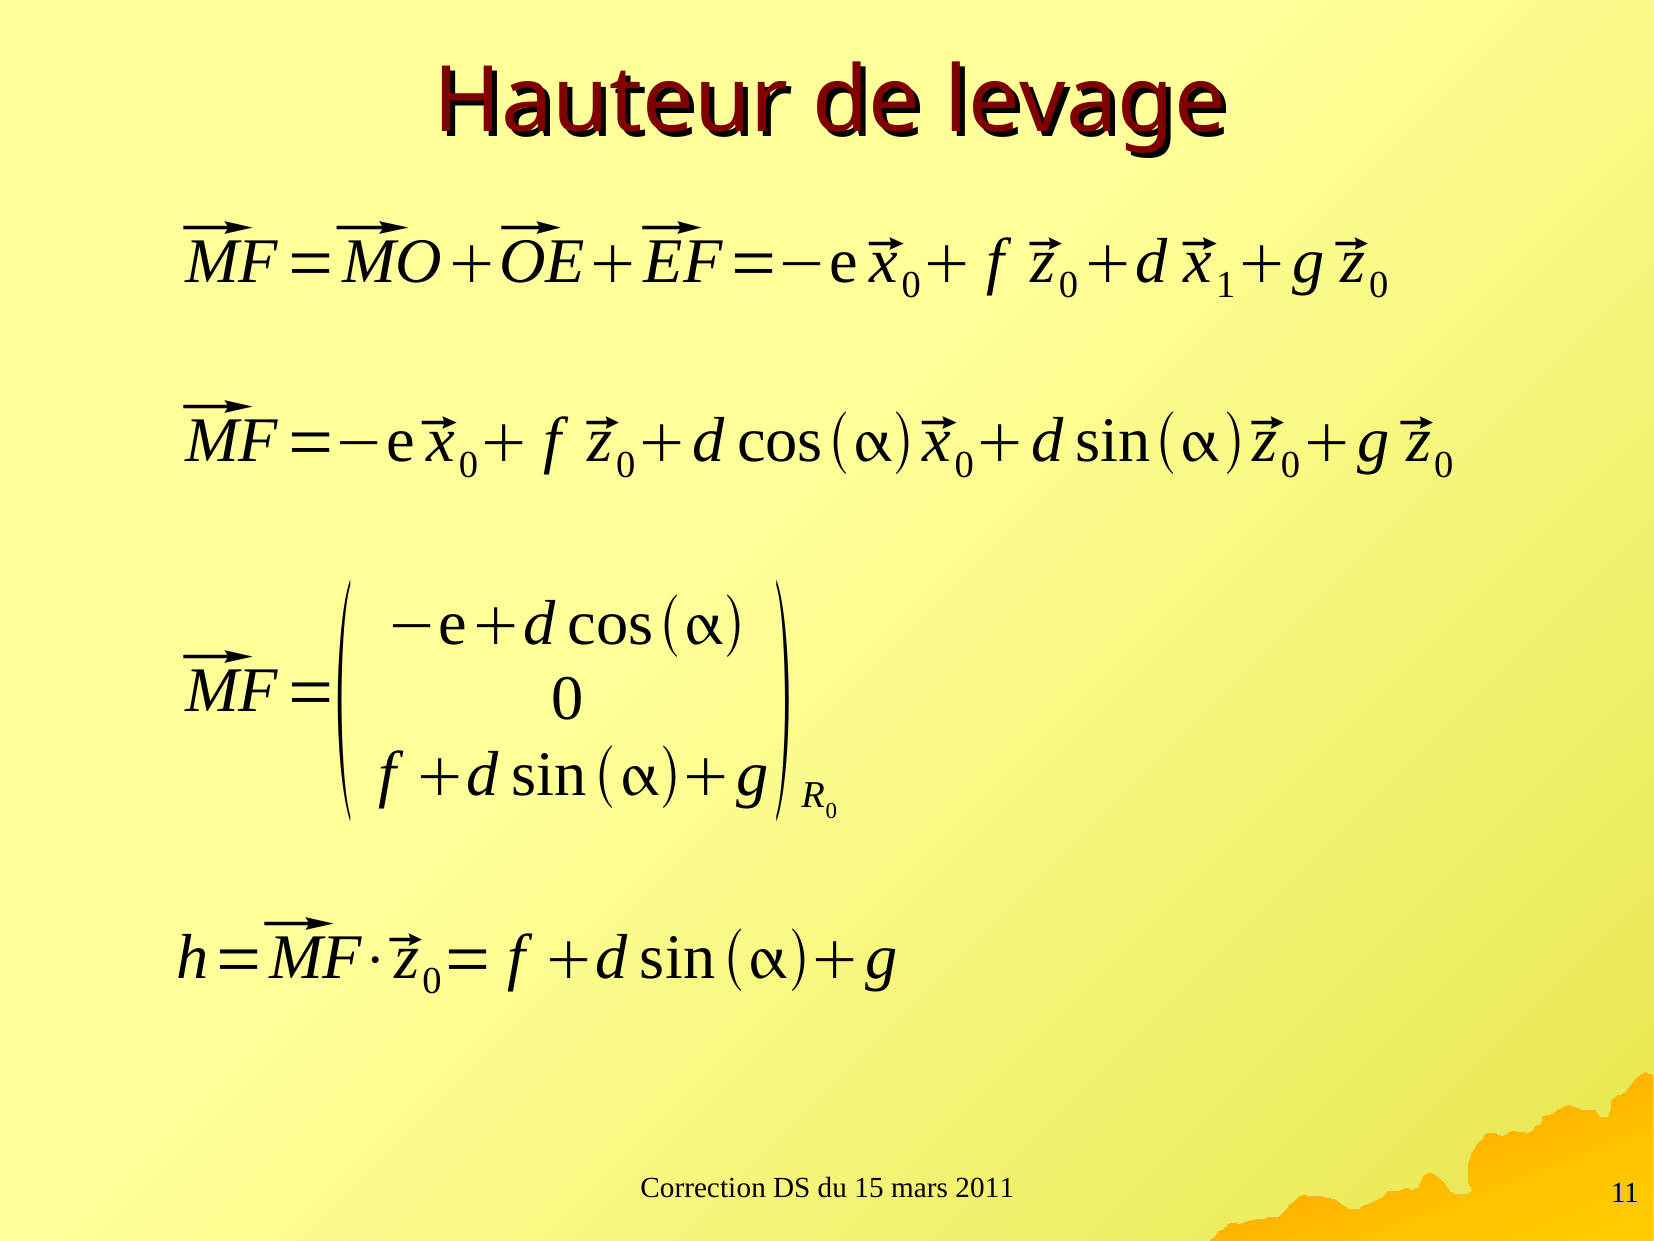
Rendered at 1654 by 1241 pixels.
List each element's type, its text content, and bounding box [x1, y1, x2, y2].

chart [160, 914, 913, 1003]
title Hauteur de levage [85, 0, 1574, 193]
chart [160, 397, 1468, 486]
chart [160, 576, 853, 824]
chart [160, 218, 1403, 308]
